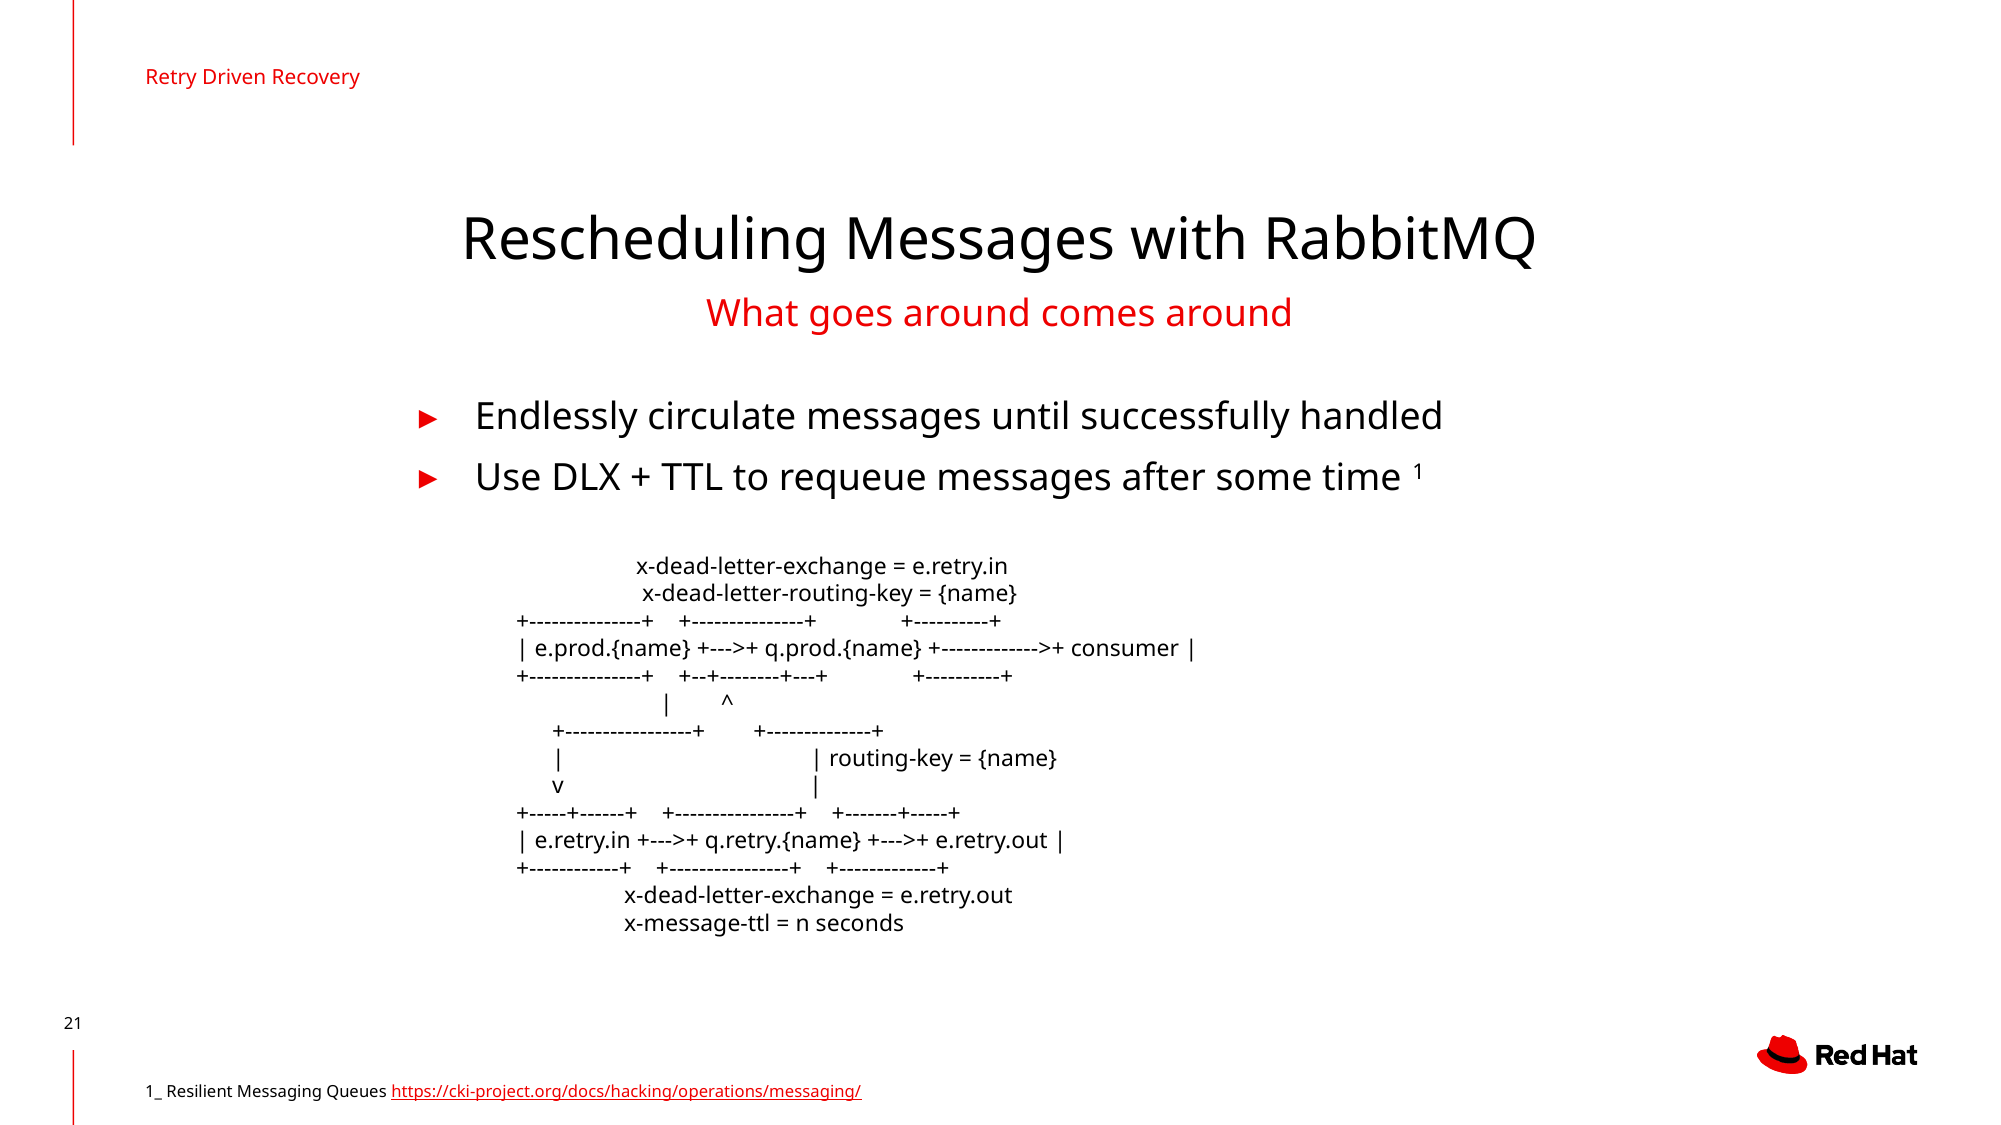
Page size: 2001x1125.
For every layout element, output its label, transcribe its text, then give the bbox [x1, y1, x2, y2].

text_box x-dead-letter-exchange = e.retry.in x-dead-letter-routing-key = {name} +---------------+ +---------------+ +----------+ | e.prod.{name} +--->+ q.prod.{name} +------------->+ consumer | +---------------+ +--+--------+---+ +----------+ | ^ +-----------------+ +--------------+ | | routing-key = {name} v | +-----+------+ +----------------+ +-------+-----+ | e.retry.in +--->+ q.retry.{name} +--->+ e.retry.out | +------------+ +----------------+ +-------------+ x-dead-letter-exchange = e.retry.out x-message-ttl = n seconds [501, 536, 1499, 970]
picture [1757, 1035, 1918, 1074]
slide_number <number> [13, 1012, 134, 1036]
subtitle 1_ Resilient Messaging Queues https://cki-project.org/docs/hacking/operations/messaging/ [145, 1012, 1458, 1104]
list Endlessly circulate messages until successfully handled Use DLX + TTL to requeue messages after some time 1 [399, 376, 1595, 494]
subtitle Retry Driven Recovery [73, 9, 919, 143]
subtitle What goes around comes around [145, 271, 1855, 320]
title Rescheduling Messages with RabbitMQ [145, 180, 1855, 271]
